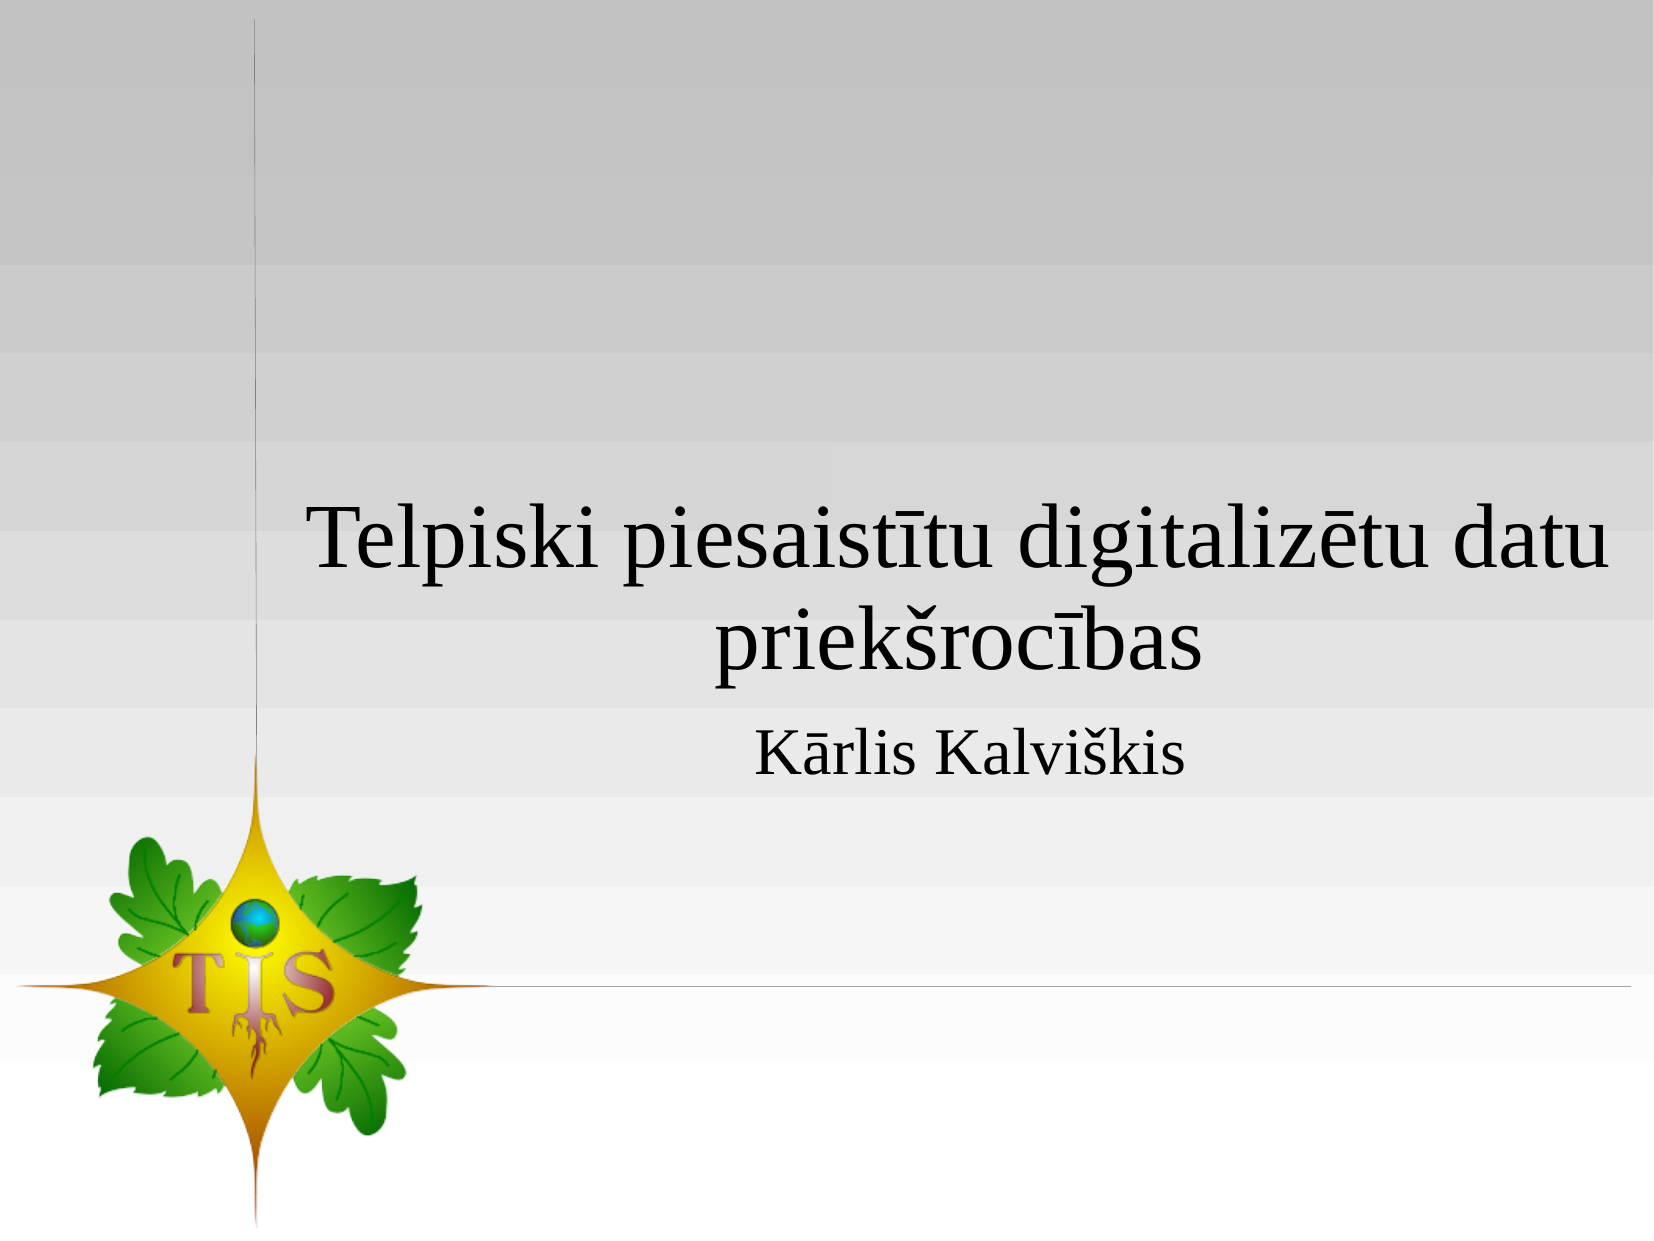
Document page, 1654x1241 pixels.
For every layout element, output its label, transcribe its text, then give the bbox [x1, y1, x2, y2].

picture [0, 0, 1654, 1241]
title Telpiski piesaistītu digitalizētu datu priekšrocības [295, 314, 1625, 861]
